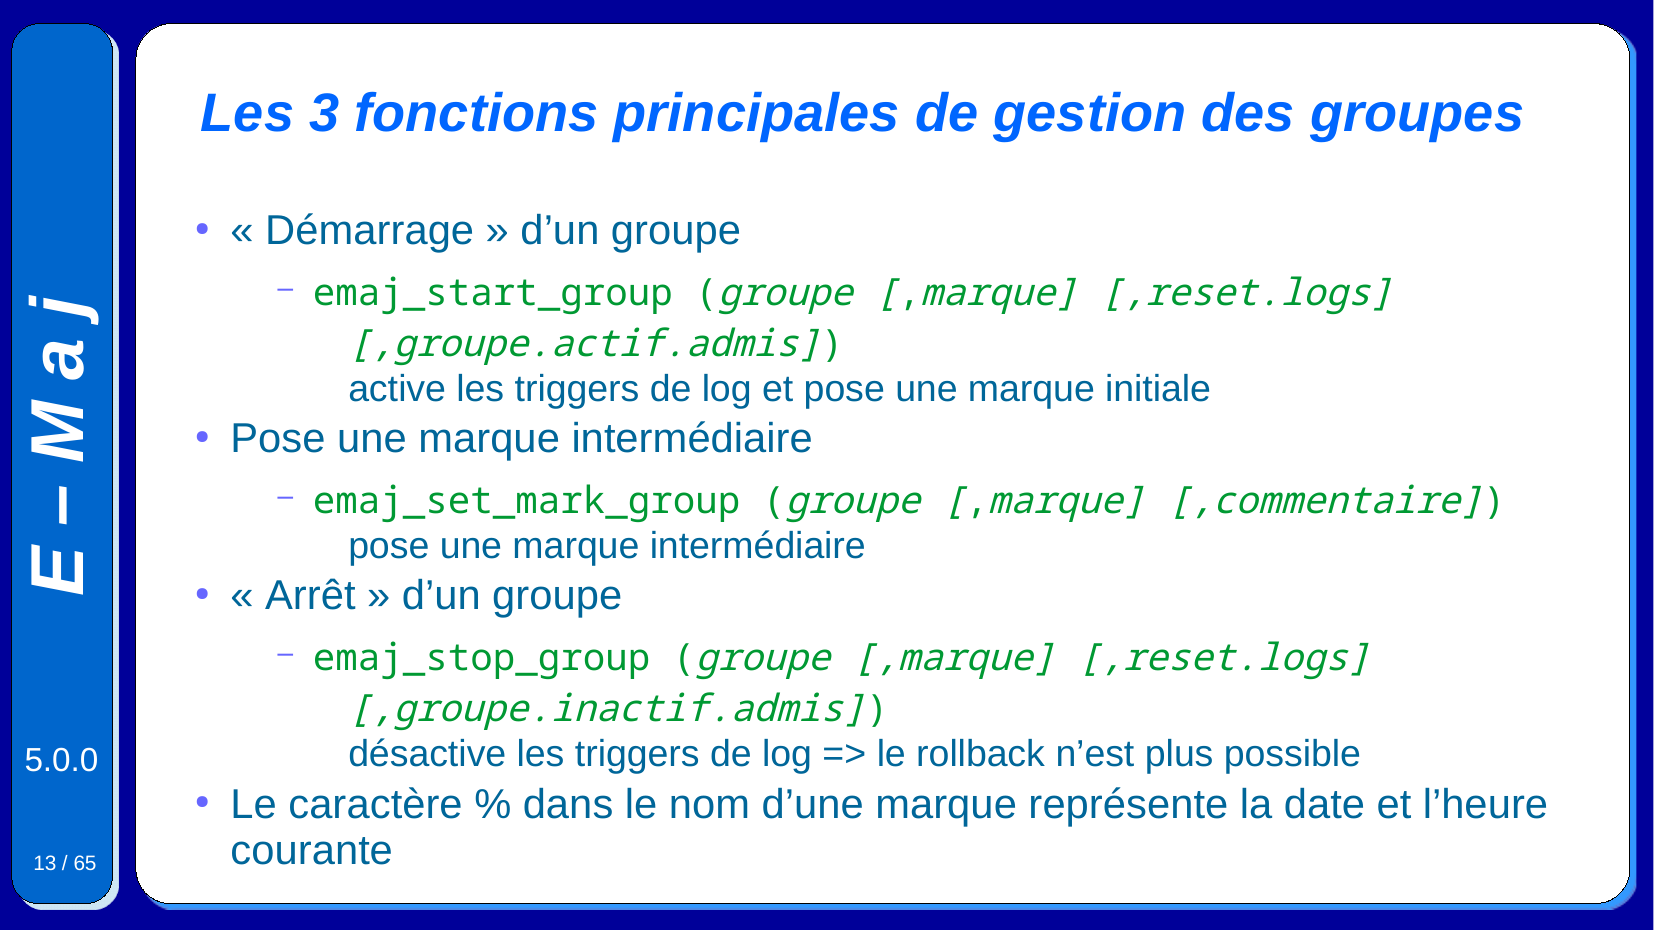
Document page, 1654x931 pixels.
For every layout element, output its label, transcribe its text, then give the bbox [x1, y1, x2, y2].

list « Démarrage » d’un groupe emaj_start_group (groupe [,marque] [,reset.logs] [,groupe.actif.admis]) active les triggers de log et pose une marque initiale Pose une marque intermédiaire emaj_set_mark_group (groupe [,marque] [,commentaire]) pose une marque intermédiaire « Arrêt » d’un groupe emaj_stop_group (groupe [,marque] [,reset.logs] [,groupe.inactif.admis]) désactive les triggers de log => le rollback n’est plus possible Le caractère % dans le nom d’une marque représente la date et l’heure courante [177, 206, 1587, 854]
title Les 3 fonctions principales de gestion des groupes [200, 34, 1575, 191]
